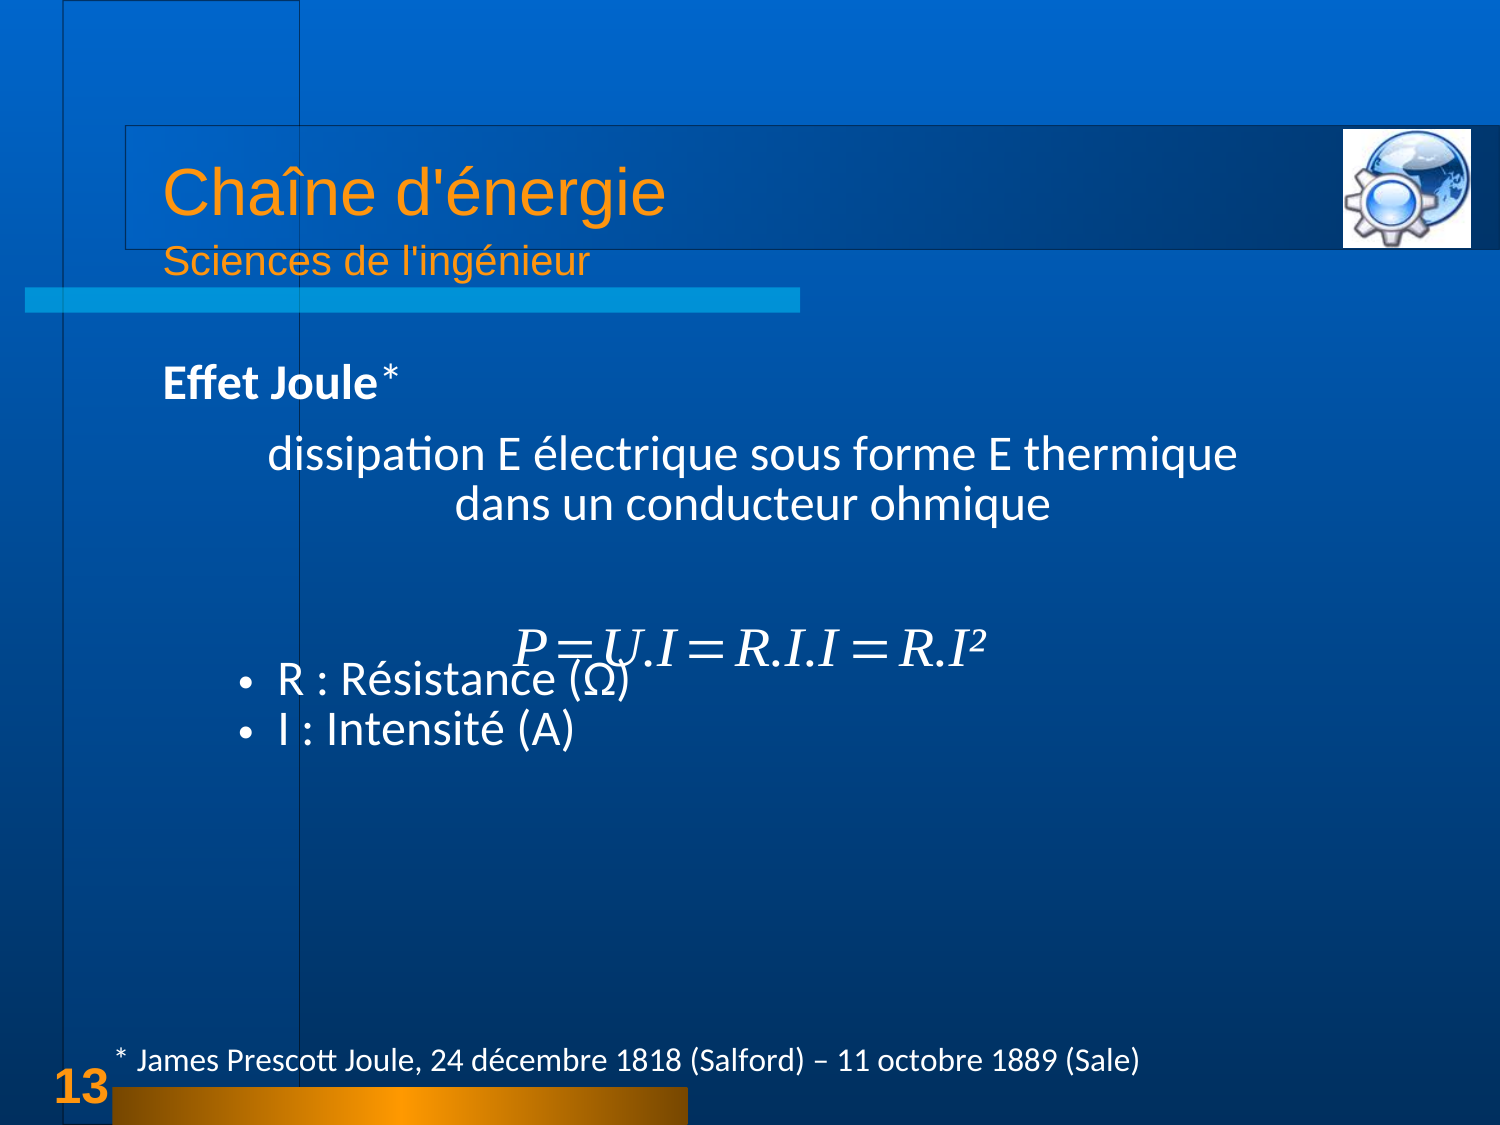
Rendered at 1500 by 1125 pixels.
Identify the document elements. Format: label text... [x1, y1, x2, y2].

text_box * James Prescott Joule, 24 décembre 1818 (Salford) – 11 octobre 1889 (Sale) [98, 1039, 1418, 1095]
text_box Effet Joule* dissipation E électrique sous forme E thermique dans un conducteur ohmique R : Résistance (Ω) I : Intensité (A) [147, 354, 1359, 914]
chart [501, 617, 997, 680]
picture [1343, 129, 1471, 248]
